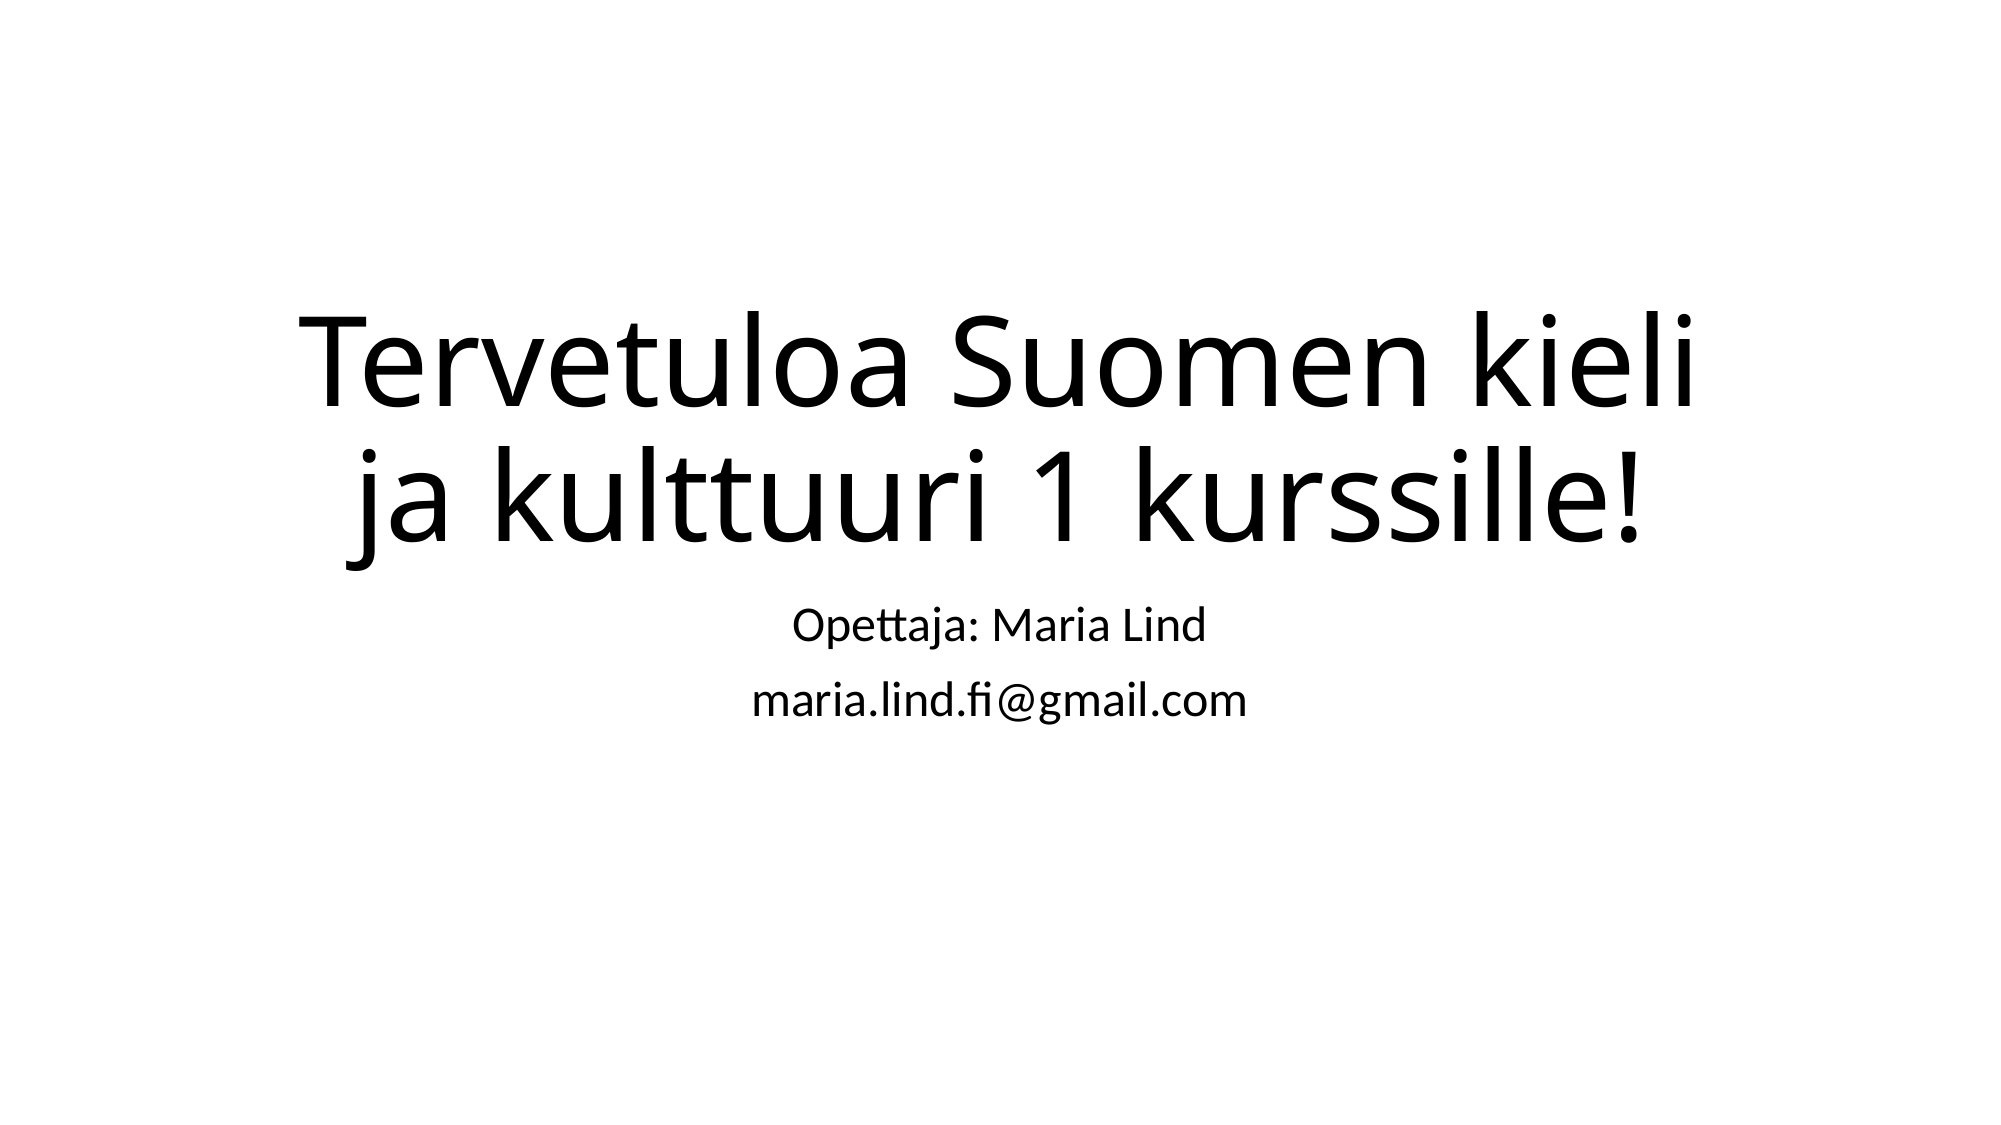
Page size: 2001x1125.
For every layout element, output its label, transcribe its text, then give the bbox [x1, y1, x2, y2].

subtitle Opettaja: Maria Lind maria.lind.fi@gmail.com [249, 590, 1750, 863]
title Tervetuloa Suomen kieli ja kulttuuri 1 kurssille! [249, 184, 1750, 576]
